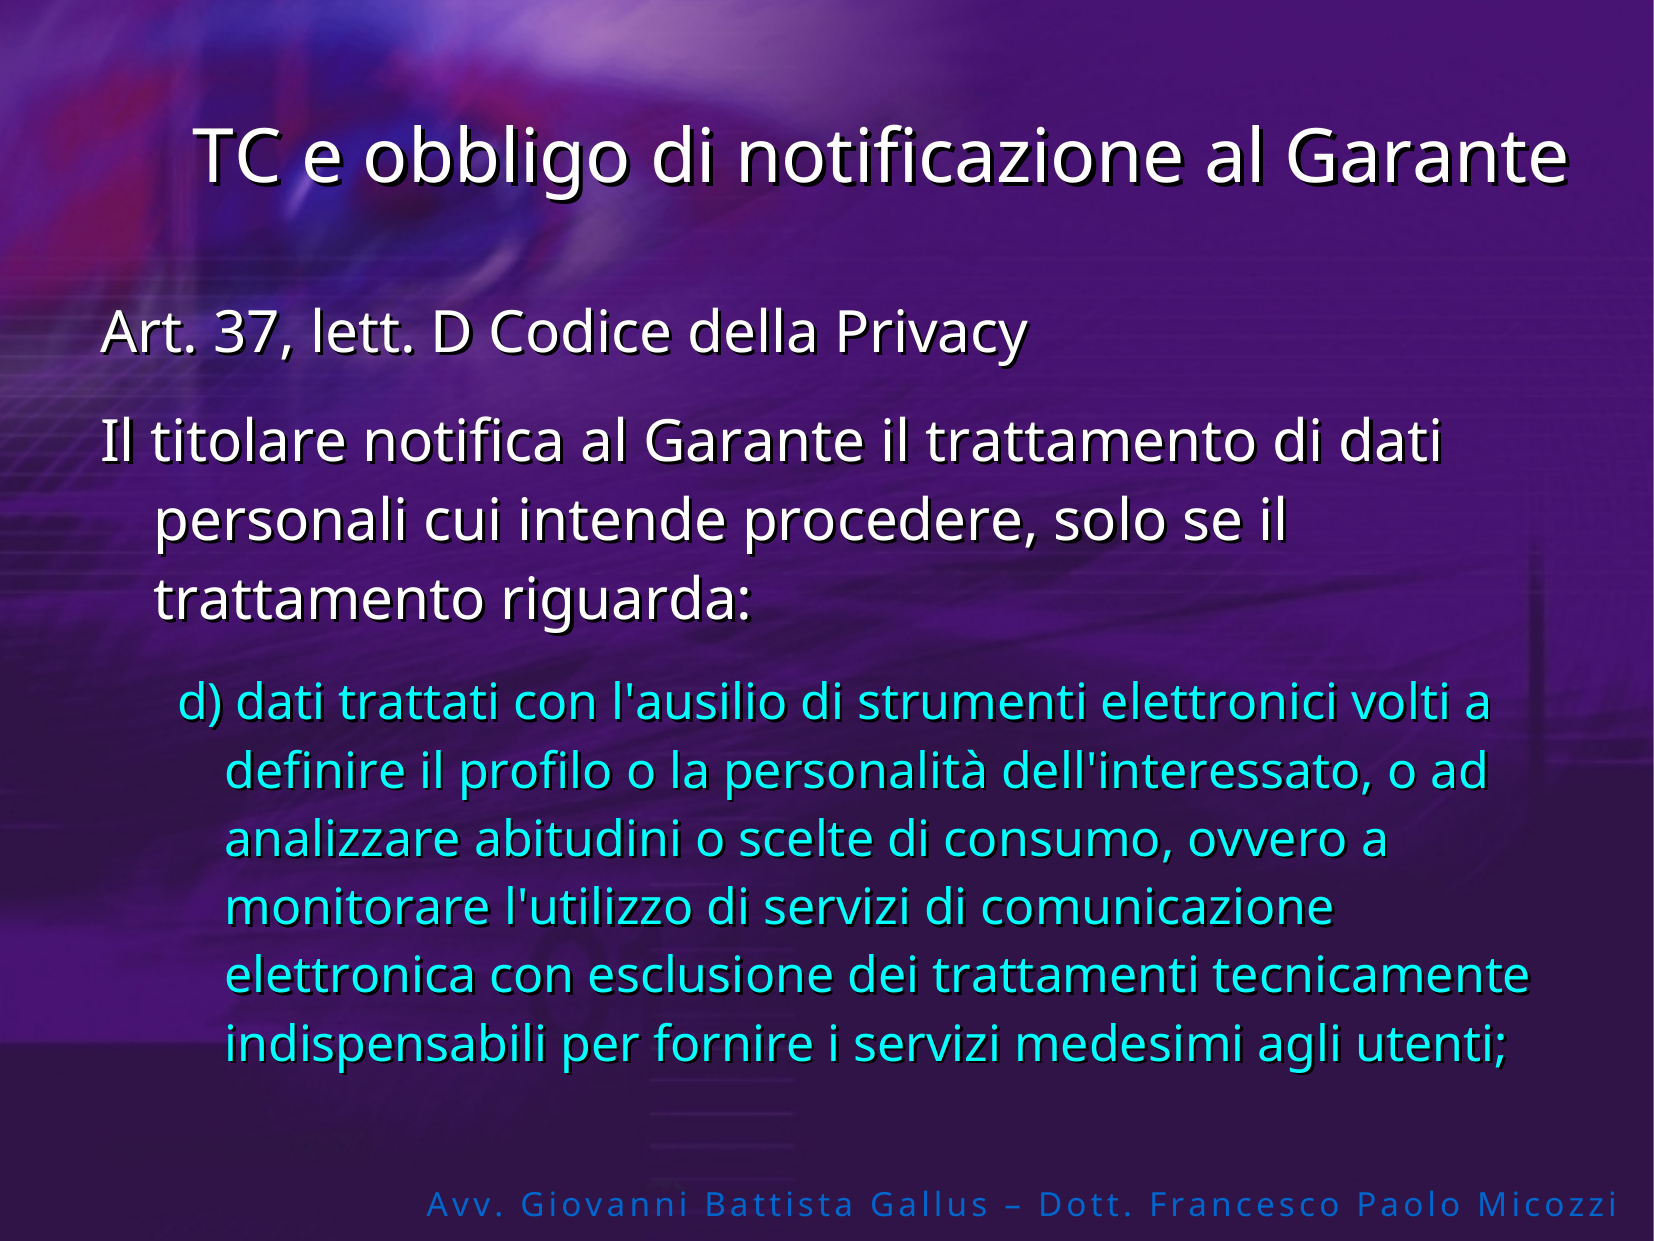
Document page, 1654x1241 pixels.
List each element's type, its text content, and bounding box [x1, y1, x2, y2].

title TC e obbligo di notificazione al Garante [82, 49, 1571, 257]
list Art. 37, lett. D Codice della Privacy Il titolare notifica al Garante il trattamento di dati personali cui intende procedere, solo se il trattamento riguarda: d) dati trattati con l'ausilio di strumenti elettronici volti a definire il profilo o la personalità dell'interessato, o ad analizzare abitudini o scelte di consumo, ovvero a monitorare l'utilizzo di servizi di comunicazione elettronica con esclusione dei trattamenti tecnicamente indispensabili per fornire i servizi medesimi agli utenti; [82, 290, 1571, 1109]
picture [0, 0, 1654, 1241]
